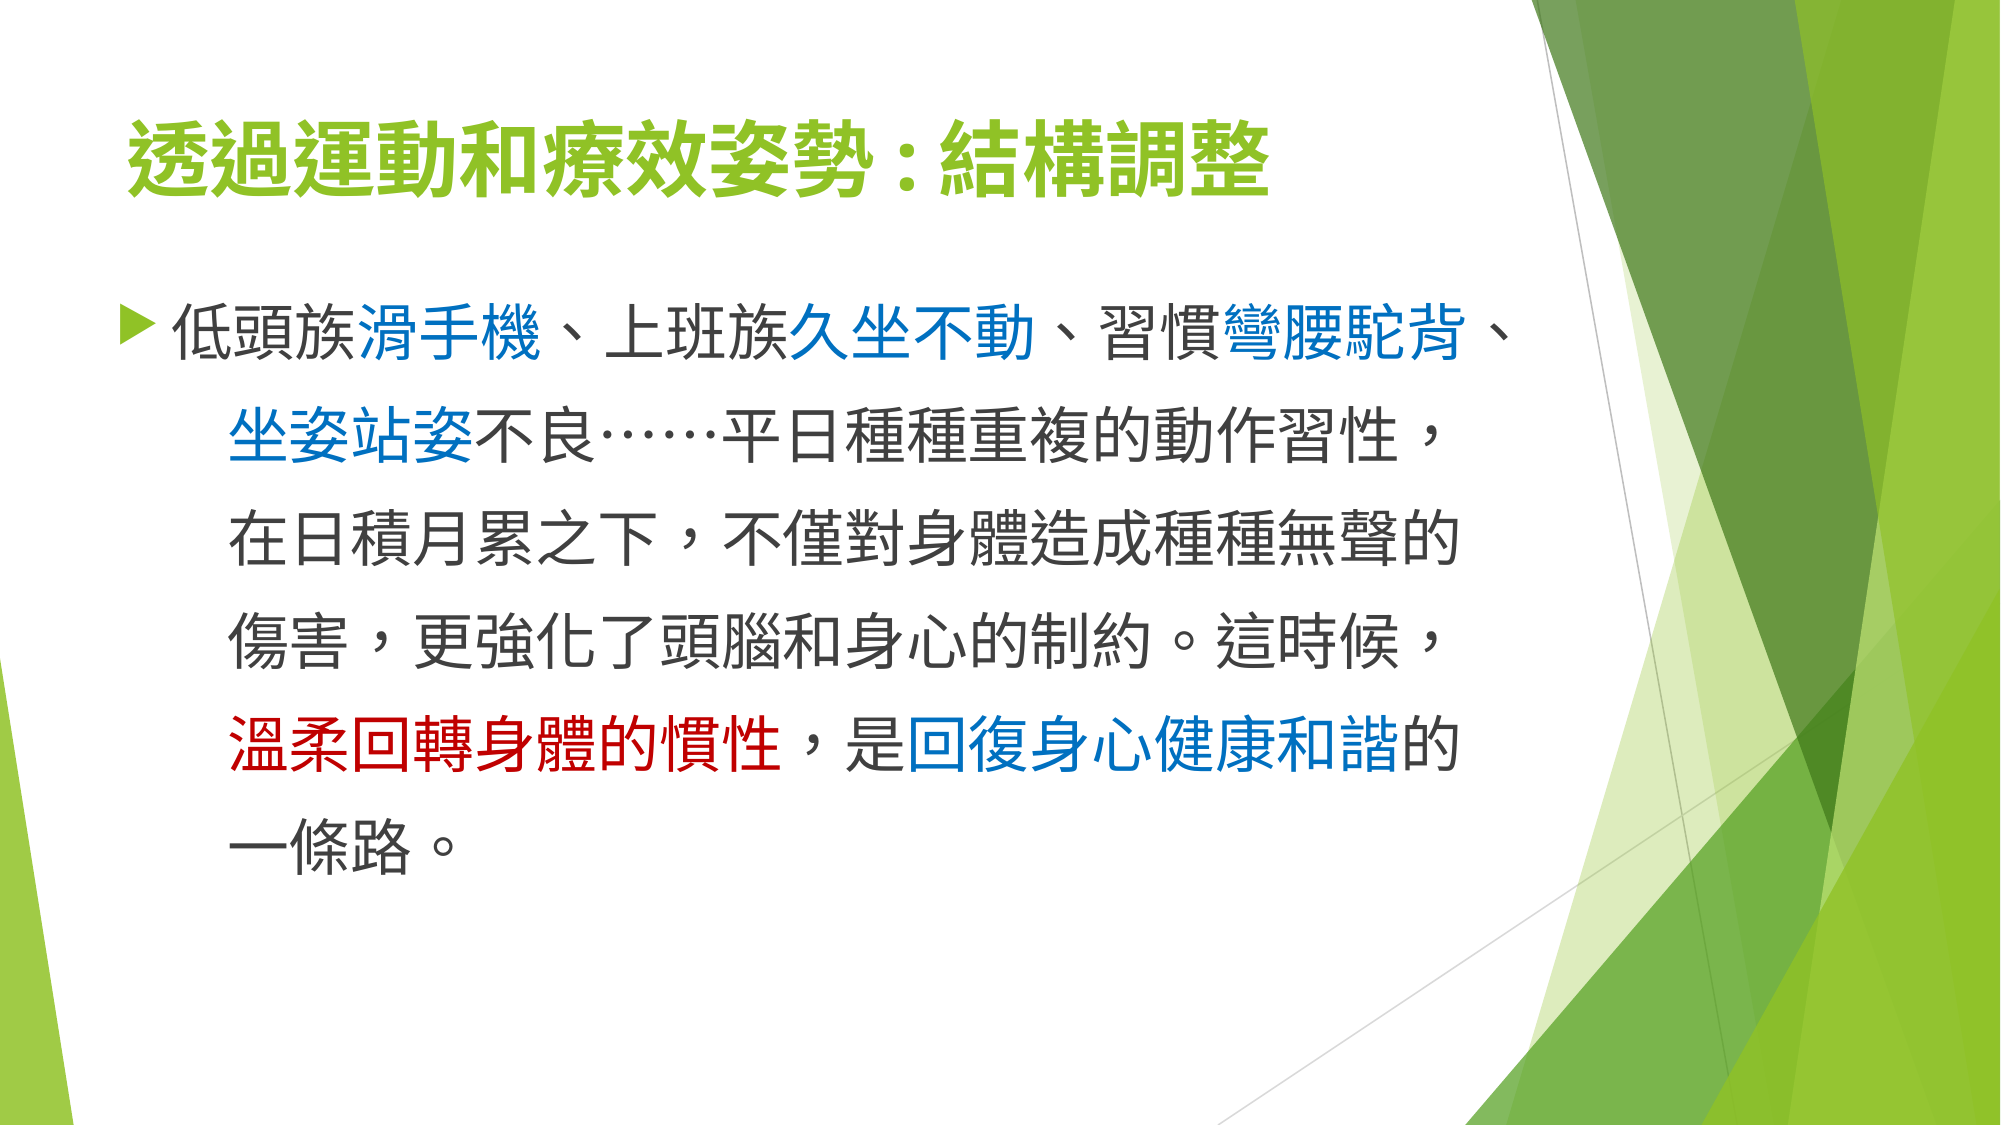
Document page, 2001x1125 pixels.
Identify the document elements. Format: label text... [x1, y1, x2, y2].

list 低頭族滑手機、上班族久坐不動、習慣彎腰駝背、坐姿站姿不良……平日種種重複的動作習性，在日積月累之下，不僅對身體造成種種無聲的傷害，更強化了頭腦和身心的制約。這時候，溫柔回轉身體的慣性，是回復身心健康和諧的一條路。 [100, 256, 1511, 894]
title 透過運動和療效姿勢:結構調整 [111, 99, 1522, 317]
